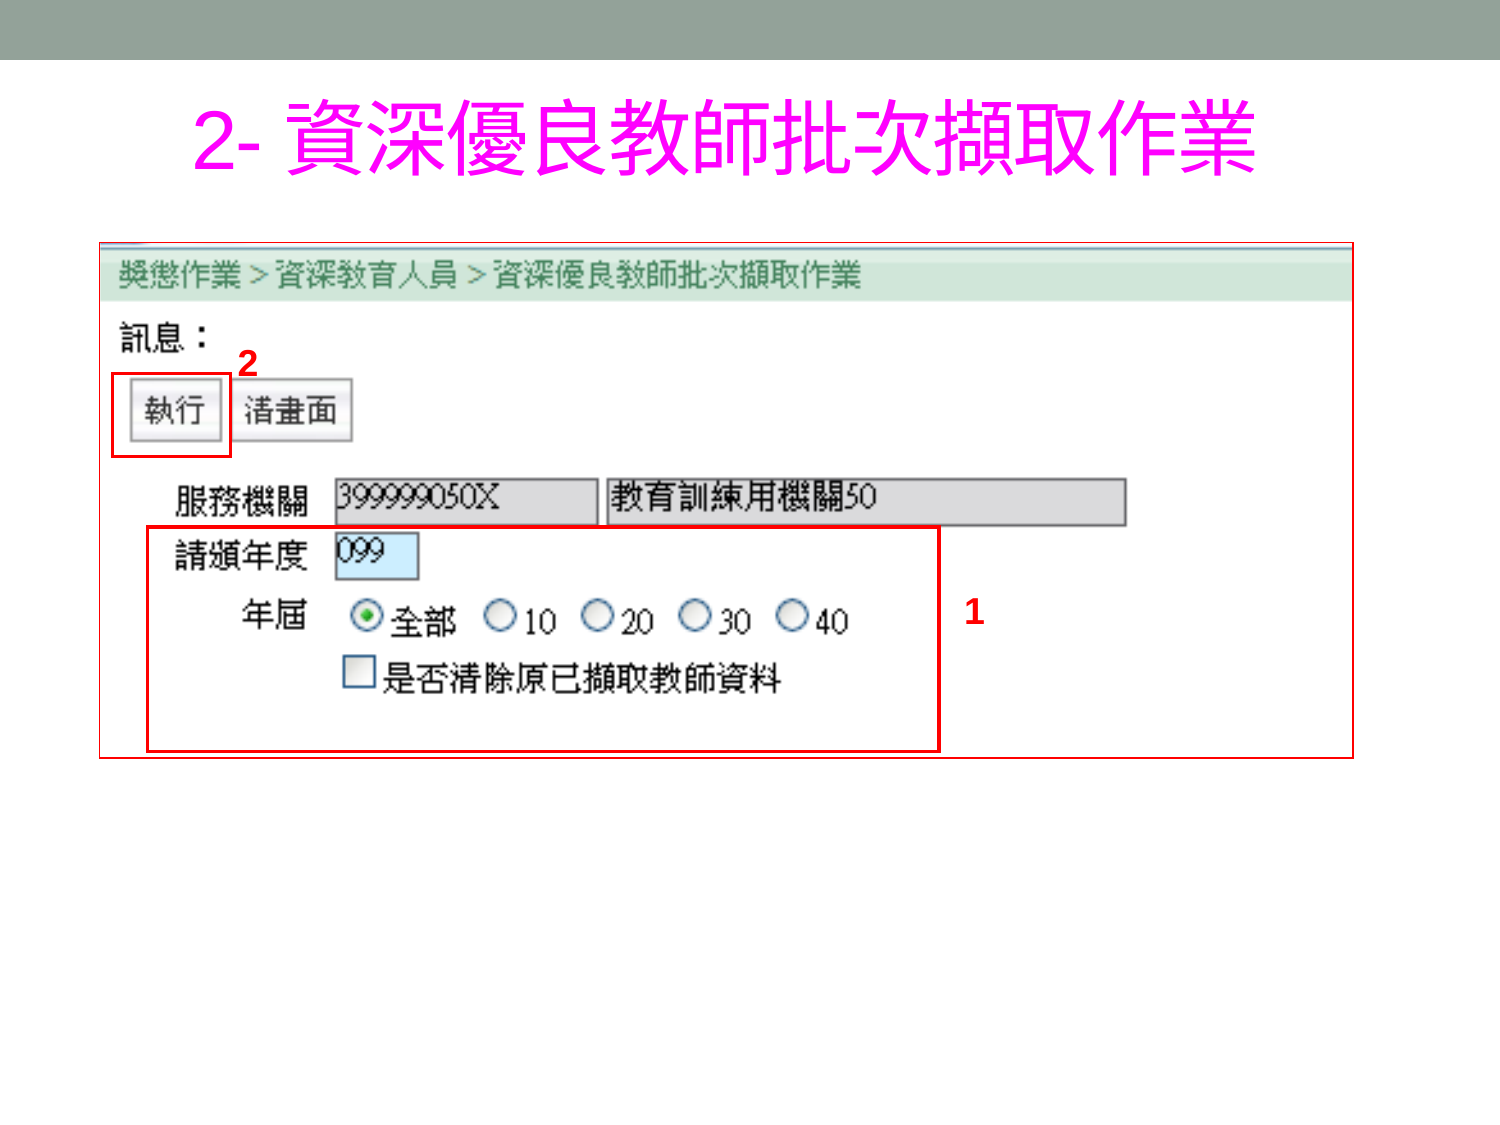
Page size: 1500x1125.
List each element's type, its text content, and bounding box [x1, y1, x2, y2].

title 2-資深優良教師批次擷取作業 [0, 42, 1275, 231]
text_box 1 [938, 574, 1011, 645]
text_box 2 [206, 326, 290, 398]
picture [100, 243, 1353, 757]
